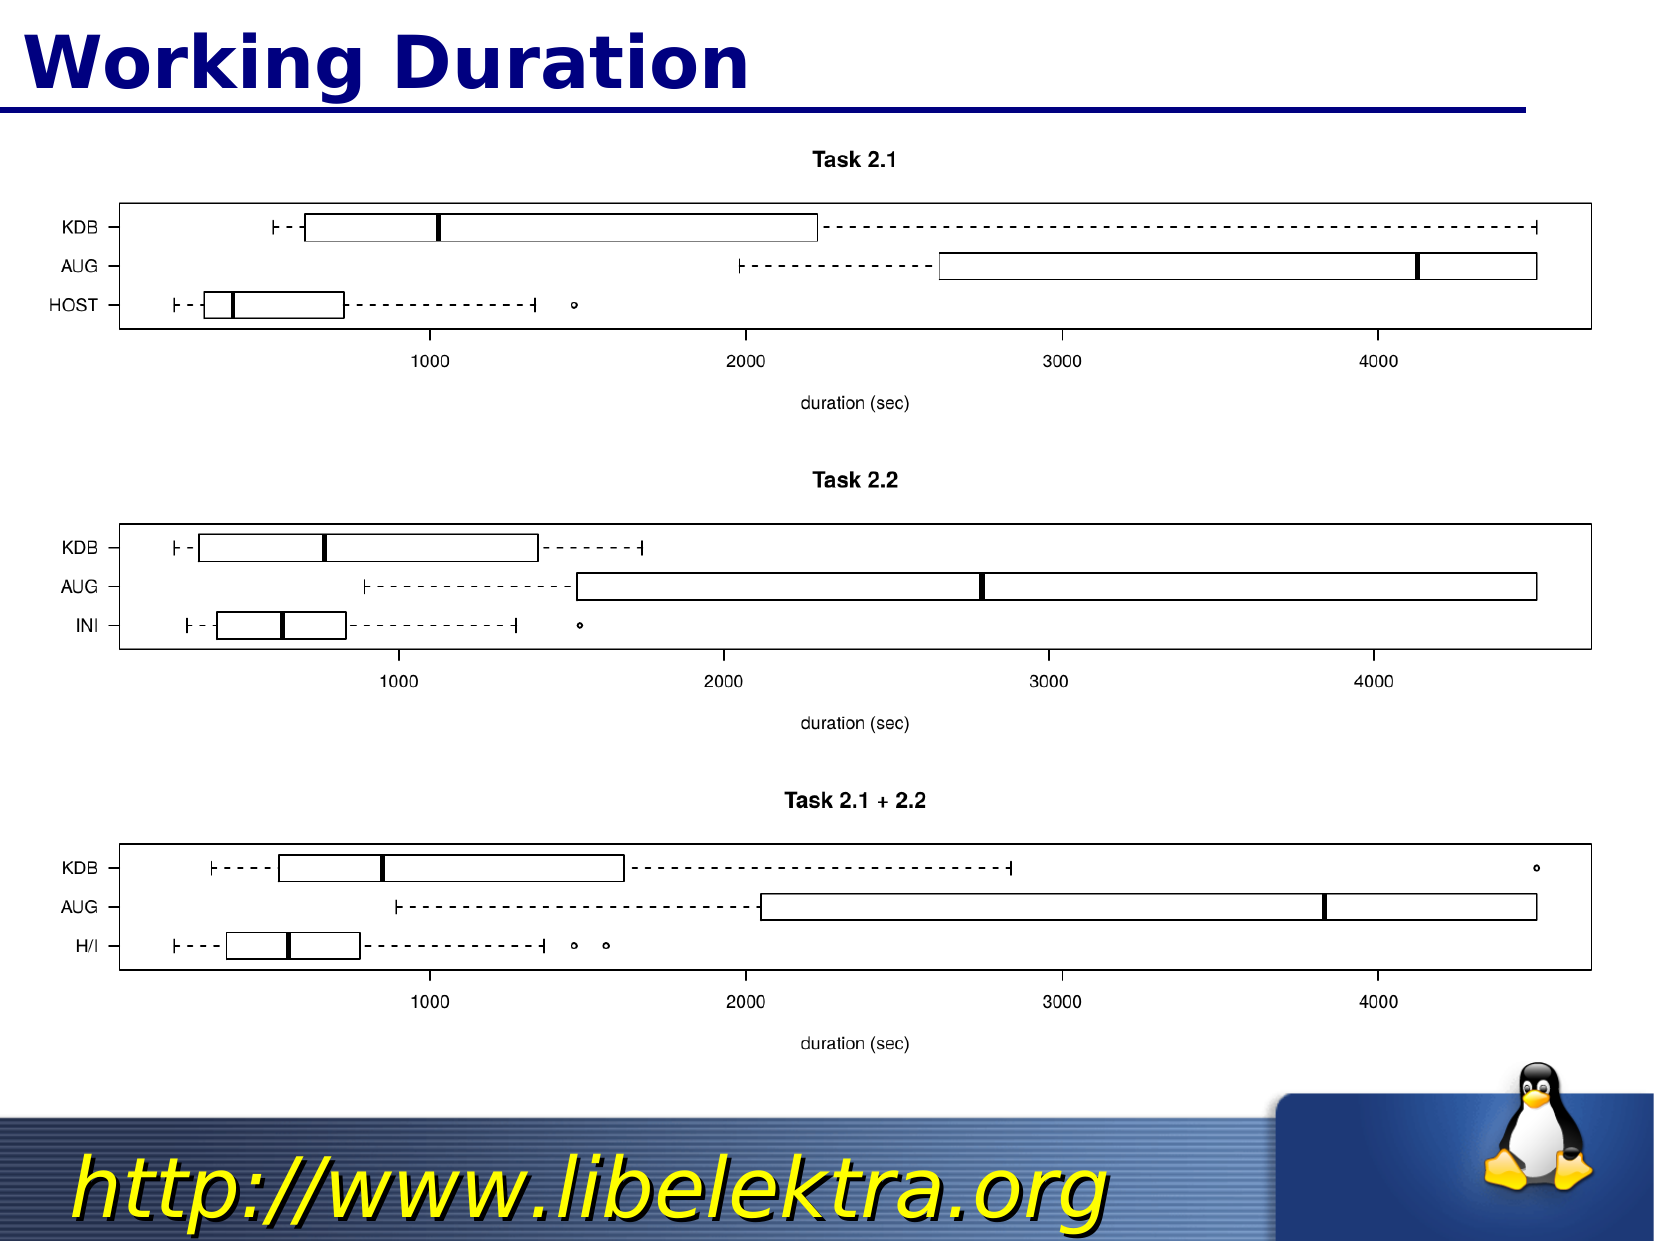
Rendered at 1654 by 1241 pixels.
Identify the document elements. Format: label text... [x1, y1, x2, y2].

picture [0, 1061, 1654, 1241]
text_box Working Duration [22, 14, 1611, 111]
picture [35, 118, 1607, 1056]
